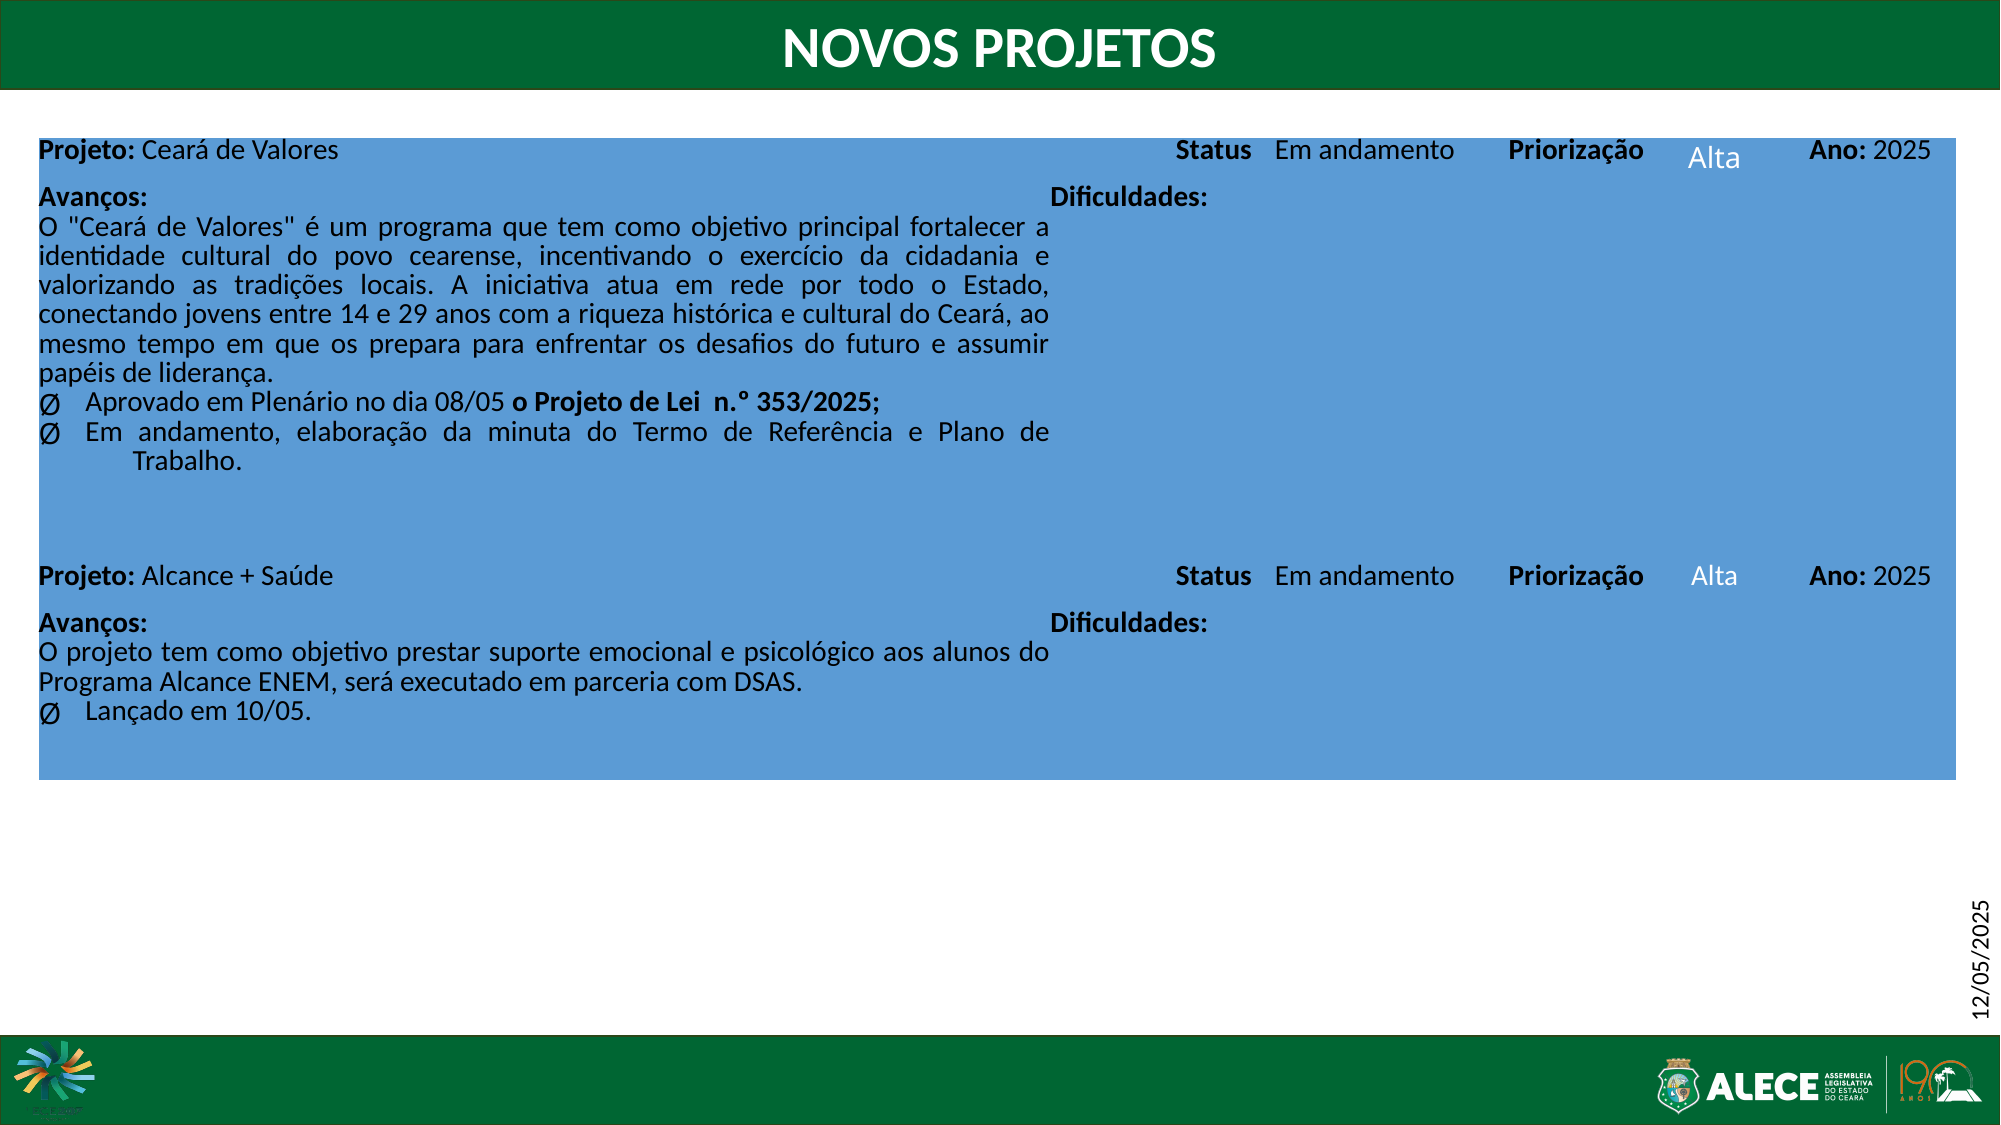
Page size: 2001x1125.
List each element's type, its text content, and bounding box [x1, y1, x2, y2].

table_cell Dificuldades: [1050, 185, 1956, 563]
text_box 12/05/2025 [1956, 883, 2000, 982]
table_cell Status [1118, 563, 1252, 611]
table_cell Ano: 2025 [1785, 563, 1956, 611]
table_cell Avanços: O projeto tem como objetivo prestar suporte emocional e psicológico aos alunos do Programa Alcance ENEM, será executado em parceria com DSAS. Lançado em 10/05. [39, 611, 1050, 780]
table_cell Avanços: O "Ceará de Valores" é um programa que tem como objetivo principal fortalecer a identidade cultural do povo cearense, incentivando o exercício da cidadania e valorizando as tradições locais. A iniciativa atua em rede por todo o Estado, conectando jovens entre 14 e 29 anos com a riqueza histórica e cultural do Ceará, ao mesmo tempo em que os prepara para enfrentar os desafios do futuro e assumir papéis de liderança. Aprovado em Plenário no dia 08/05 o Projeto de Lei n.º 353/2025; Em andamento, elaboração da minuta do Termo de Referência e Plano de Trabalho. [39, 185, 1050, 563]
text_box NOVOS PROJETOS [0, 0, 2000, 89]
table_header Ano: 2025 [1785, 138, 1956, 185]
table_header Priorização [1478, 138, 1644, 185]
table_cell Dificuldades: [1050, 611, 1956, 780]
table_header Projeto: Ceará de Valores [39, 138, 1118, 185]
picture [1625, 982, 2000, 1125]
table_cell Projeto: Alcance + Saúde [39, 563, 1118, 611]
text_box [0, 1036, 1625, 1125]
table_cell Alta [1644, 563, 1785, 611]
table_header Alta [1644, 138, 1785, 185]
table_cell Em andamento [1252, 563, 1478, 611]
table_header Em andamento [1252, 138, 1478, 185]
table_cell Priorização [1478, 563, 1644, 611]
table_header Status [1118, 138, 1252, 185]
